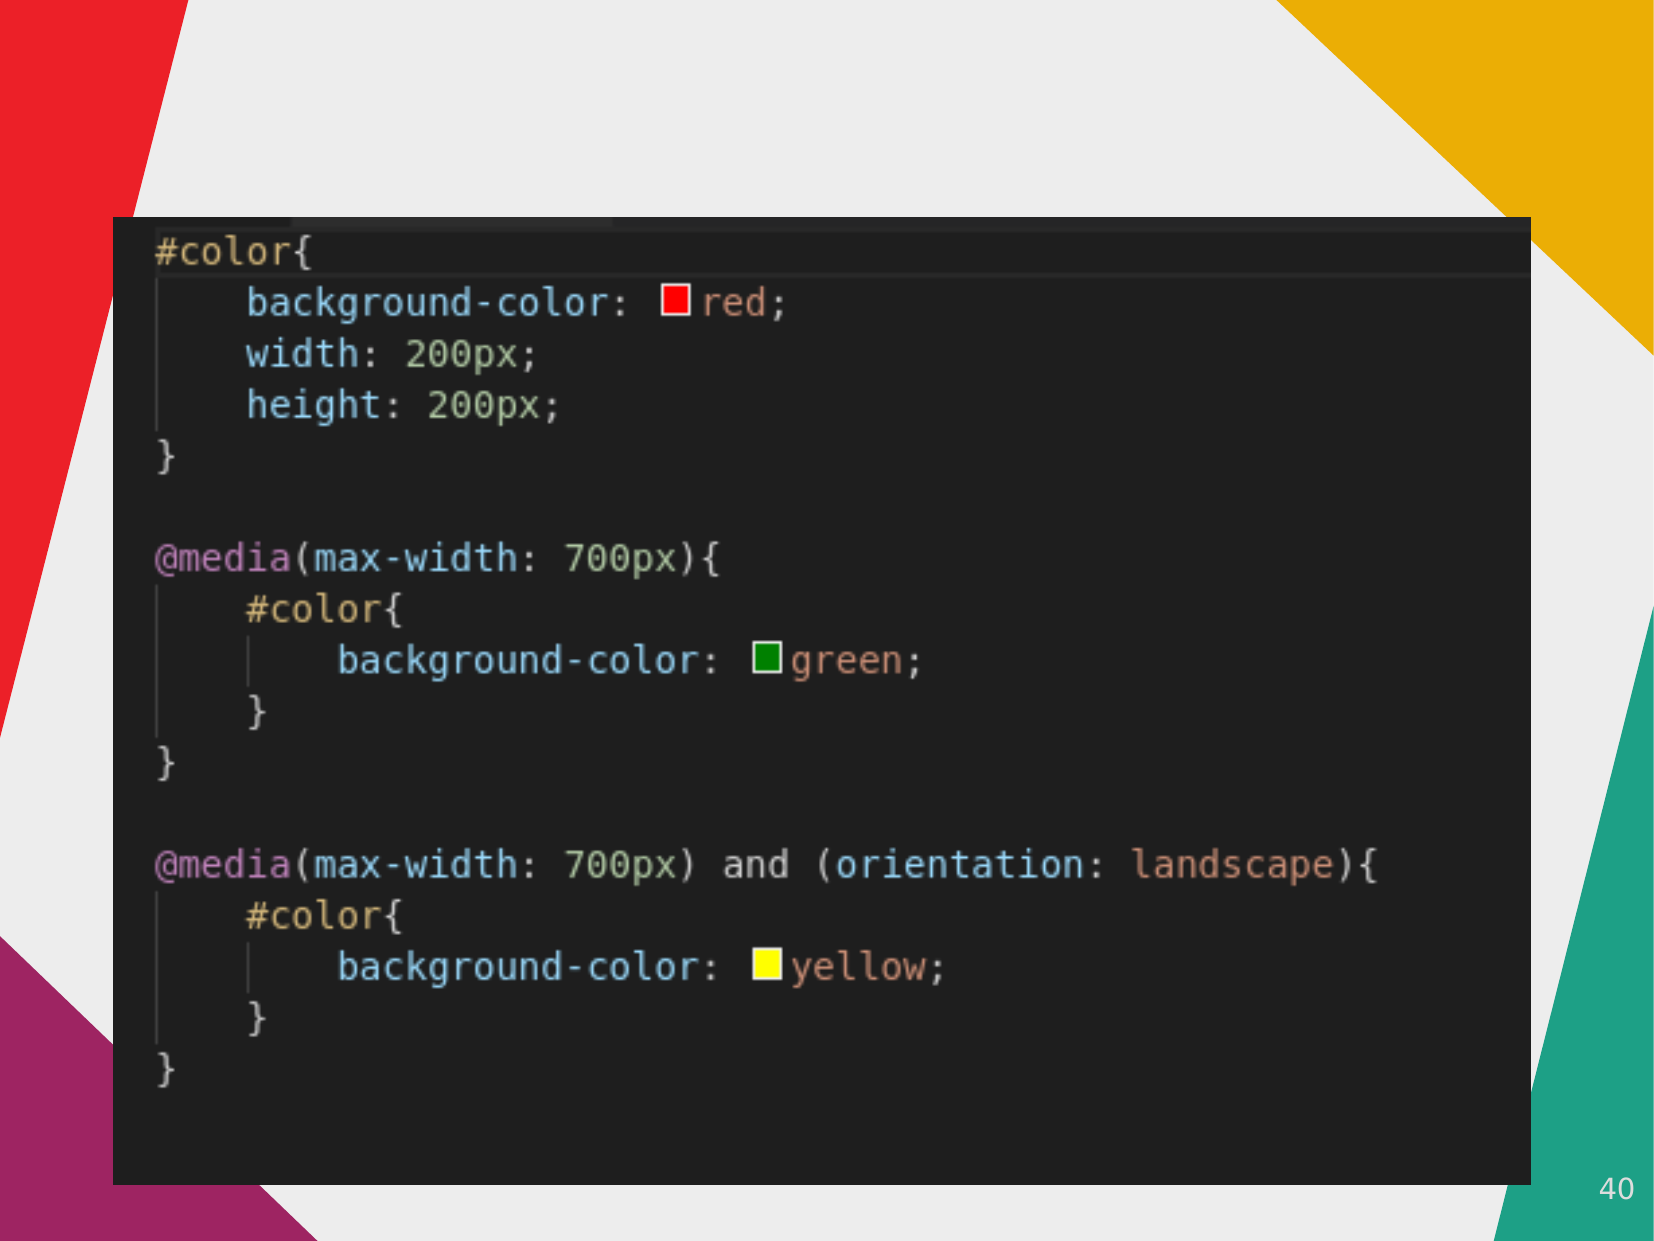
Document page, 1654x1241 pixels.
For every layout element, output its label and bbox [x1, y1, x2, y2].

picture [113, 217, 1531, 1186]
